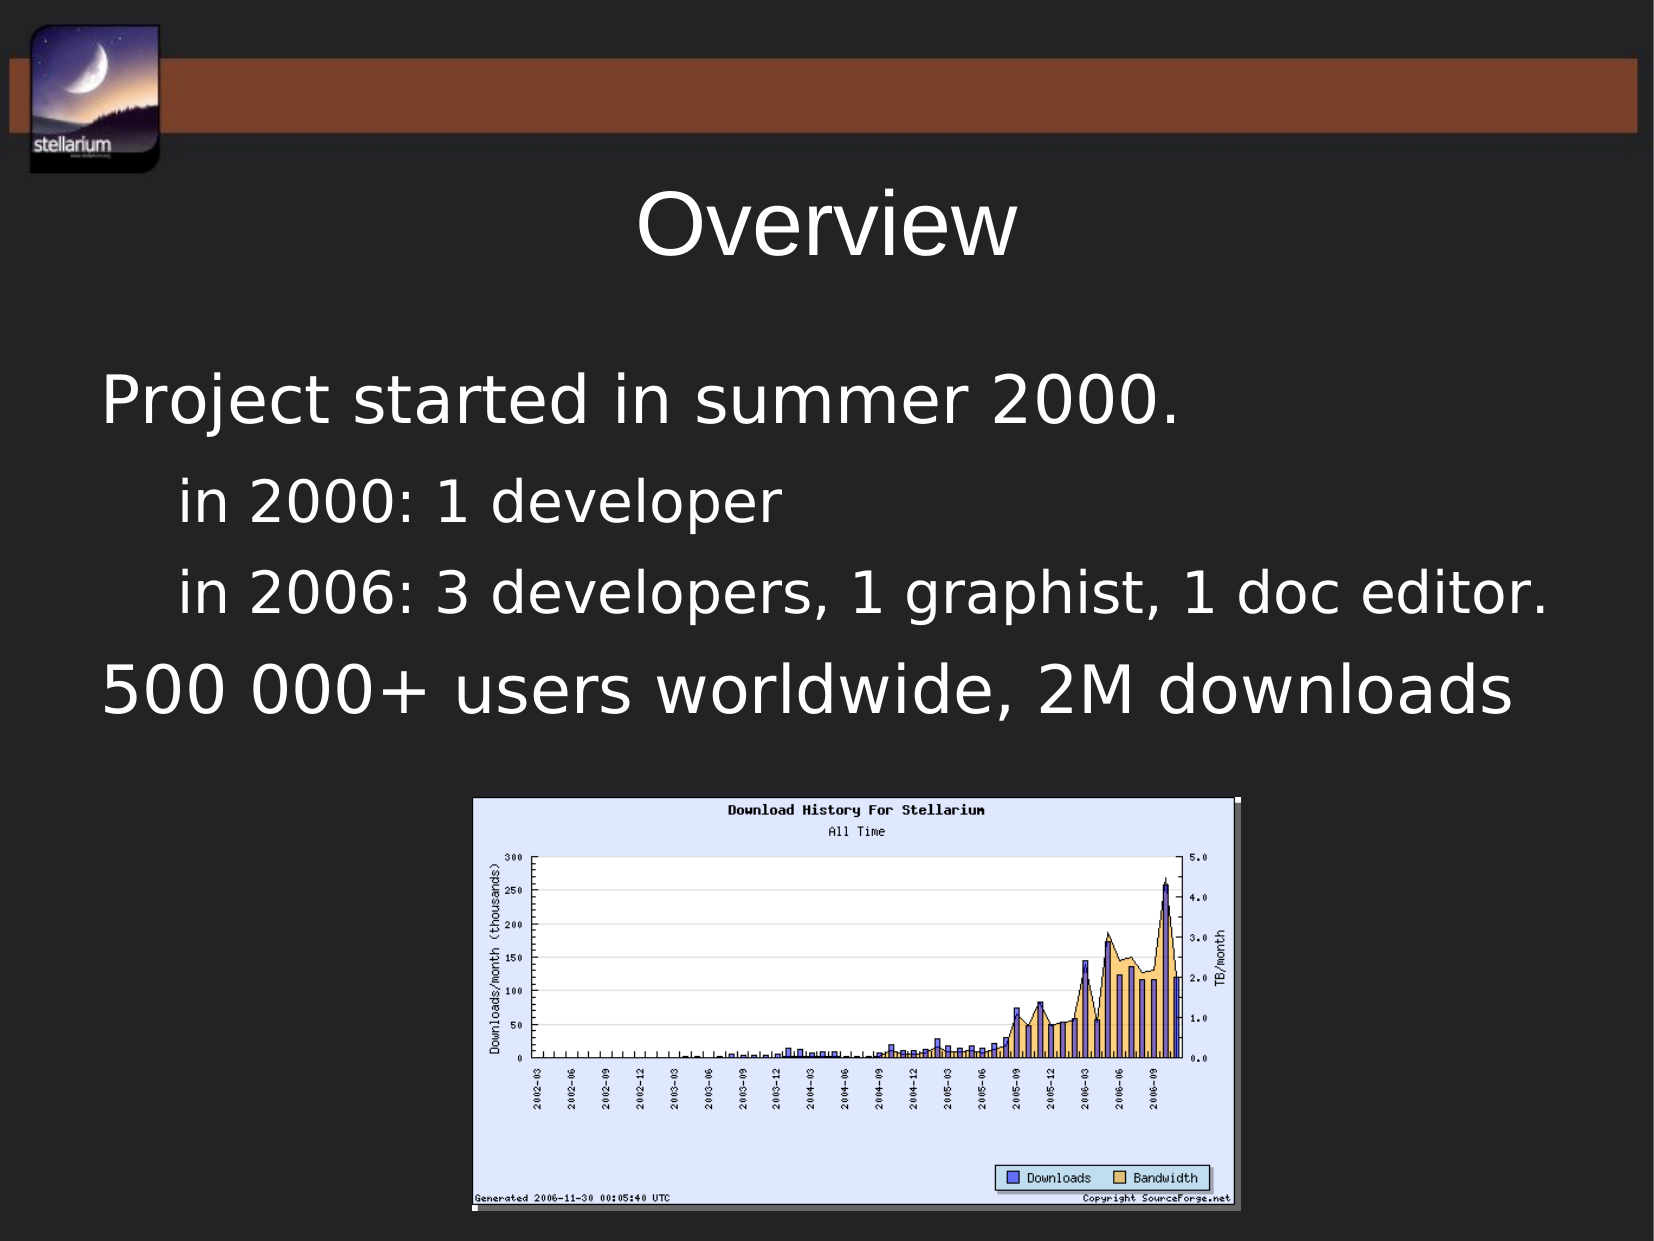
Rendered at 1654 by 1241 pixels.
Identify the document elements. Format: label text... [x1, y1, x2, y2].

picture [0, 0, 1654, 1241]
title Overview [82, 120, 1571, 328]
list Project started in summer 2000. in 2000: 1 developer in 2006: 3 developers, 1 graphist, 1 doc editor. 500 000+ users worldwide, 2M downloads [82, 361, 1625, 1180]
